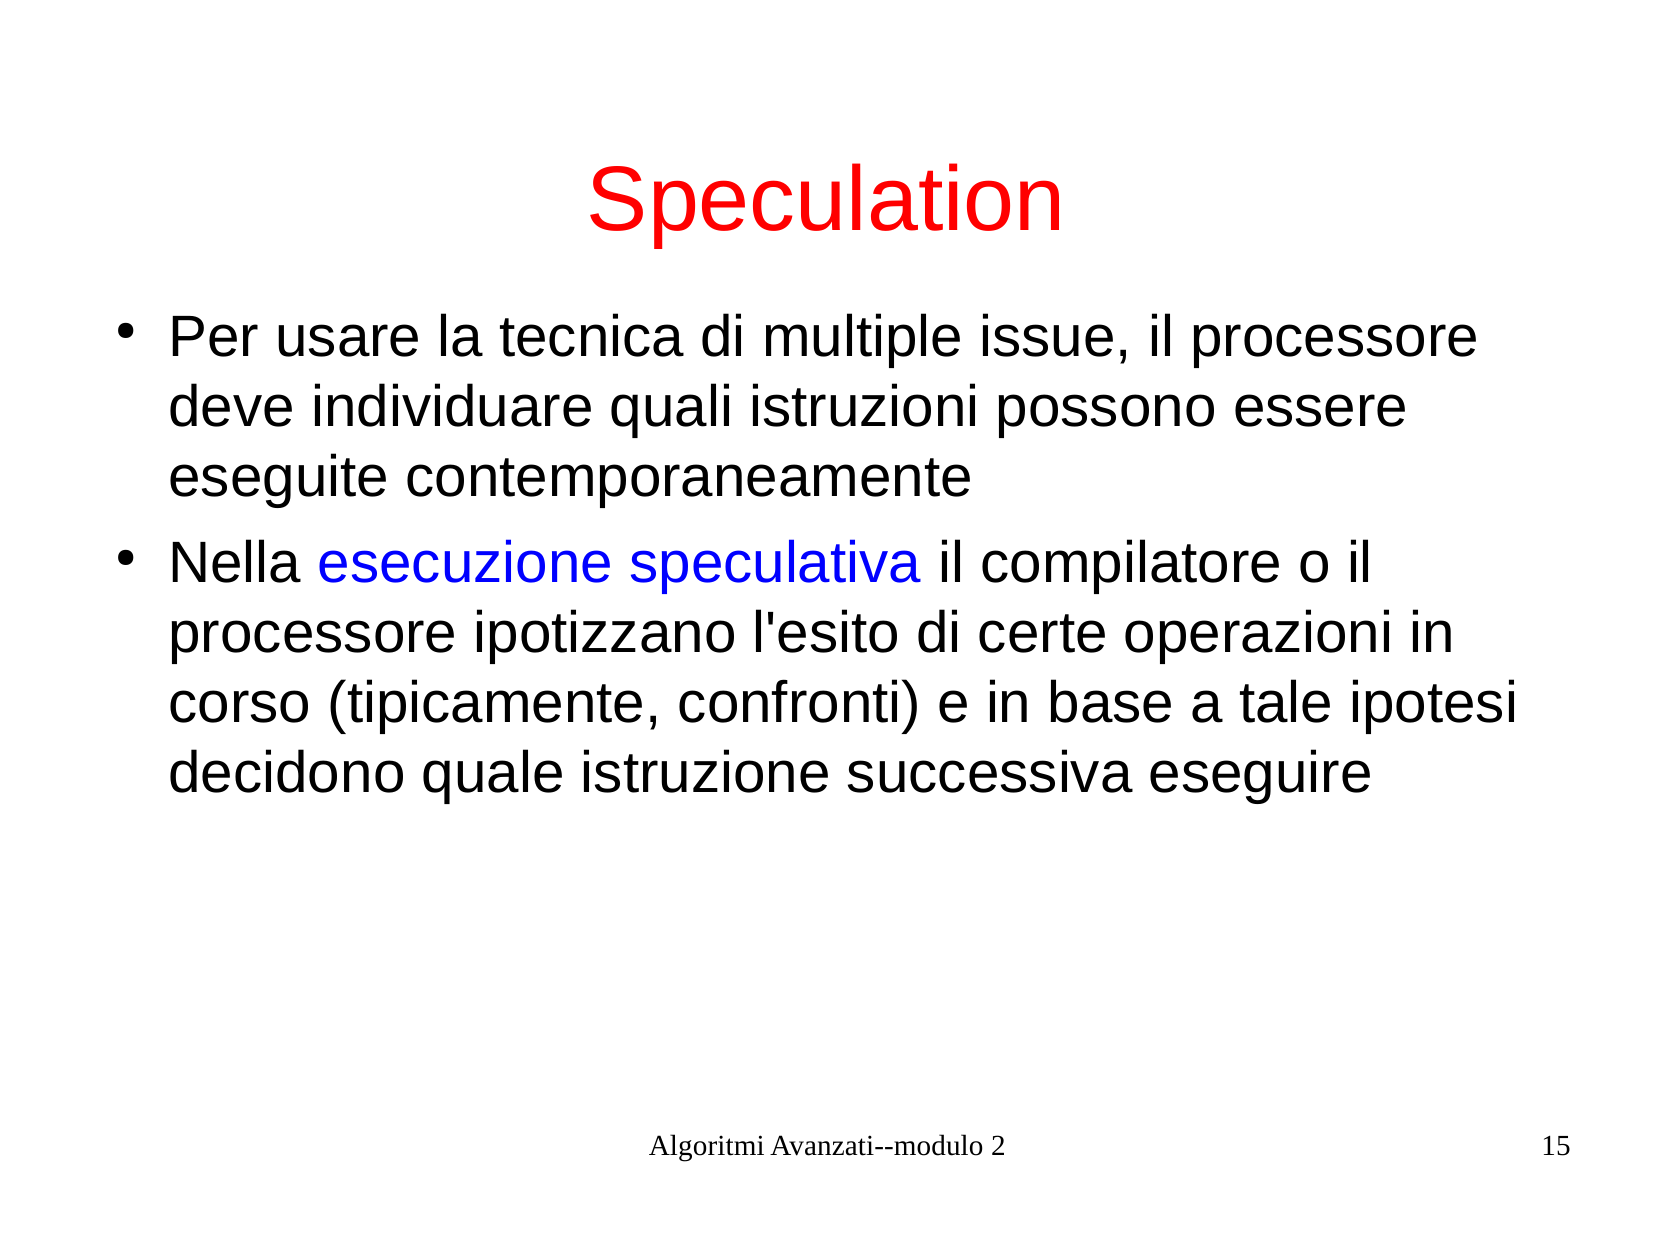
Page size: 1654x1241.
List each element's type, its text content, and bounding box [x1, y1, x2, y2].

list Per usare la tecnica di multiple issue, il processore deve individuare quali istruzioni possono essere eseguite contemporaneamente Nella esecuzione speculativa il compilatore o il processore ipotizzano l'esito di certe operazioni in corso (tipicamente, confronti) e in base a tale ipotesi decidono quale istruzione successiva eseguire [82, 290, 1571, 1109]
title Speculation [82, 49, 1571, 257]
